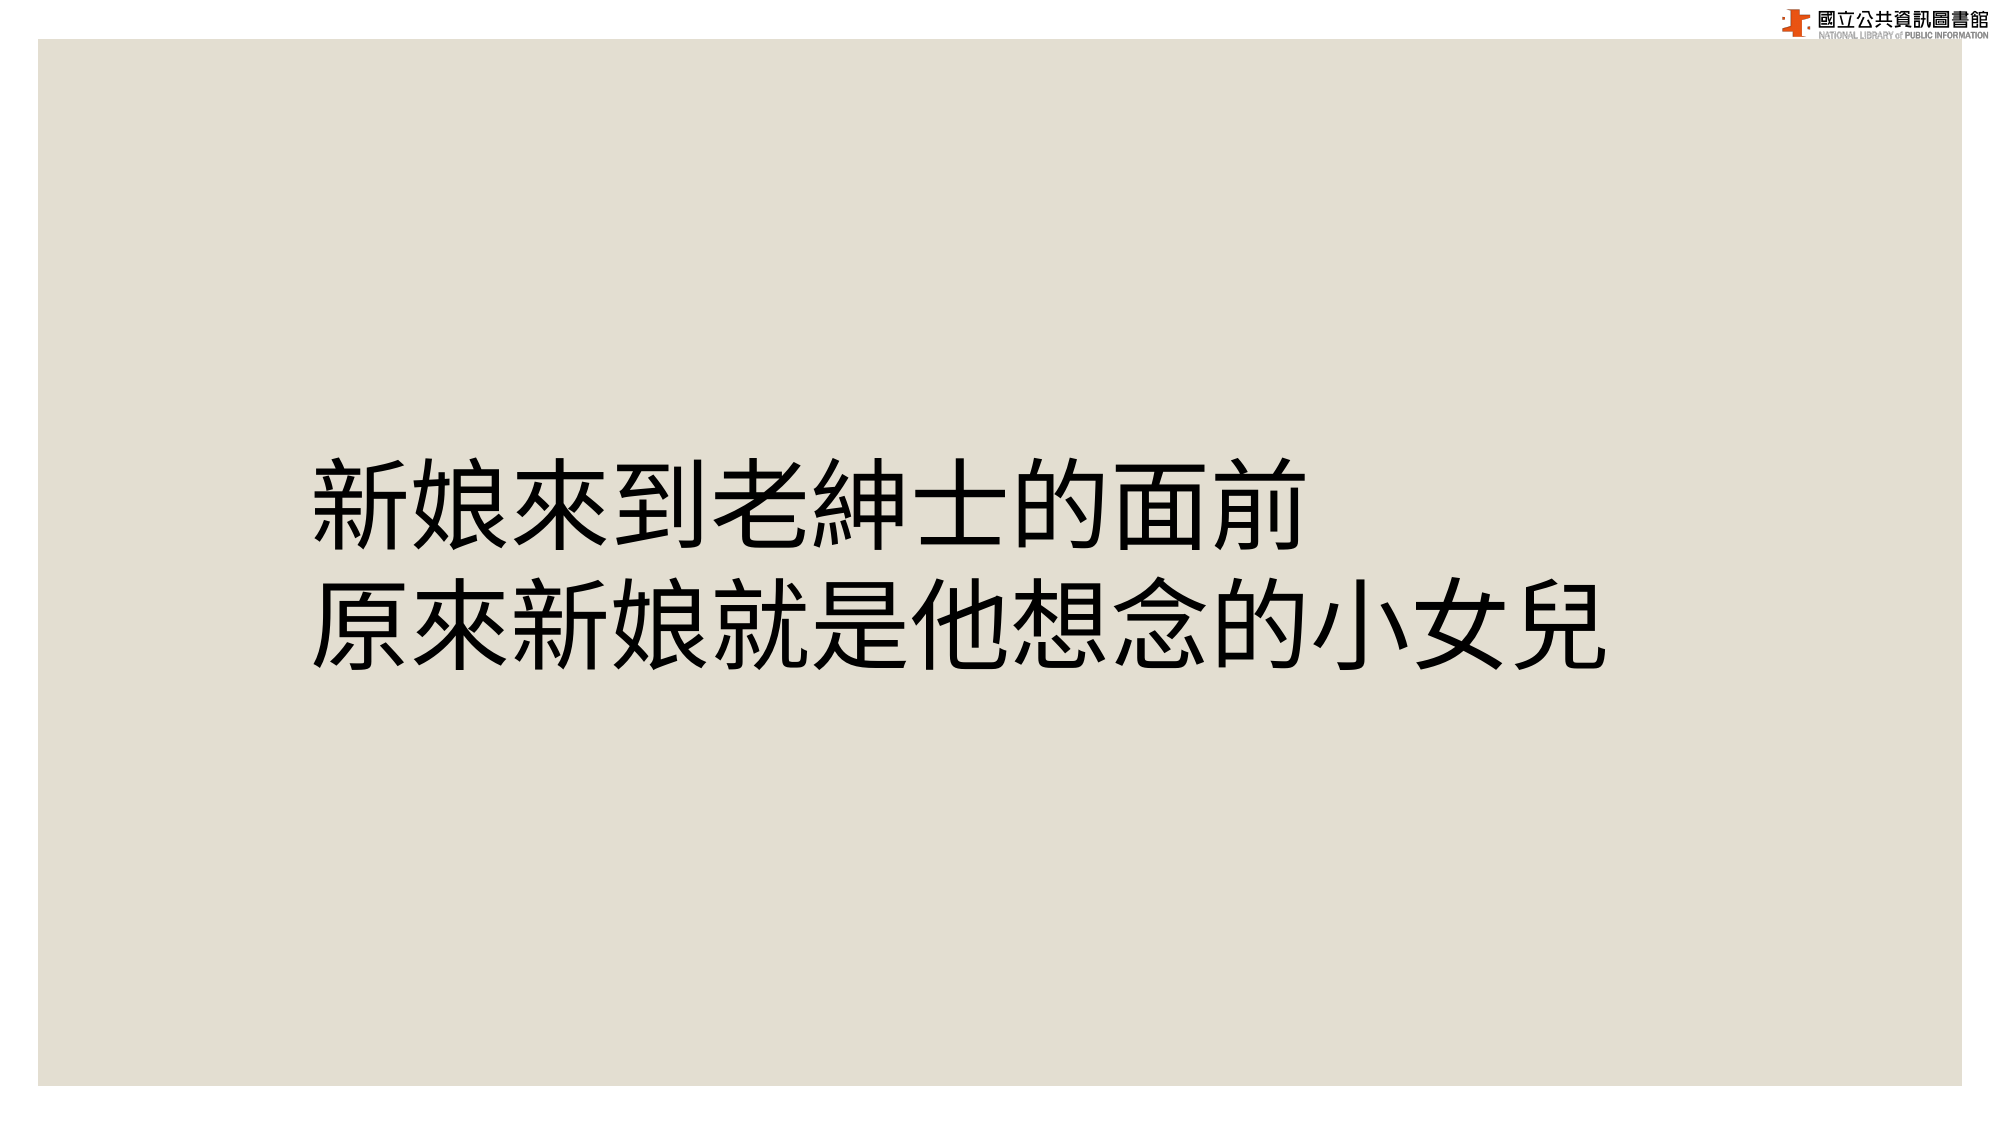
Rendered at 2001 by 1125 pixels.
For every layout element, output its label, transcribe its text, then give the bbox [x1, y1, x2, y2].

text_box 新娘來到老紳士的面前 原來新娘就是他想念的小女兒 [295, 435, 1639, 694]
